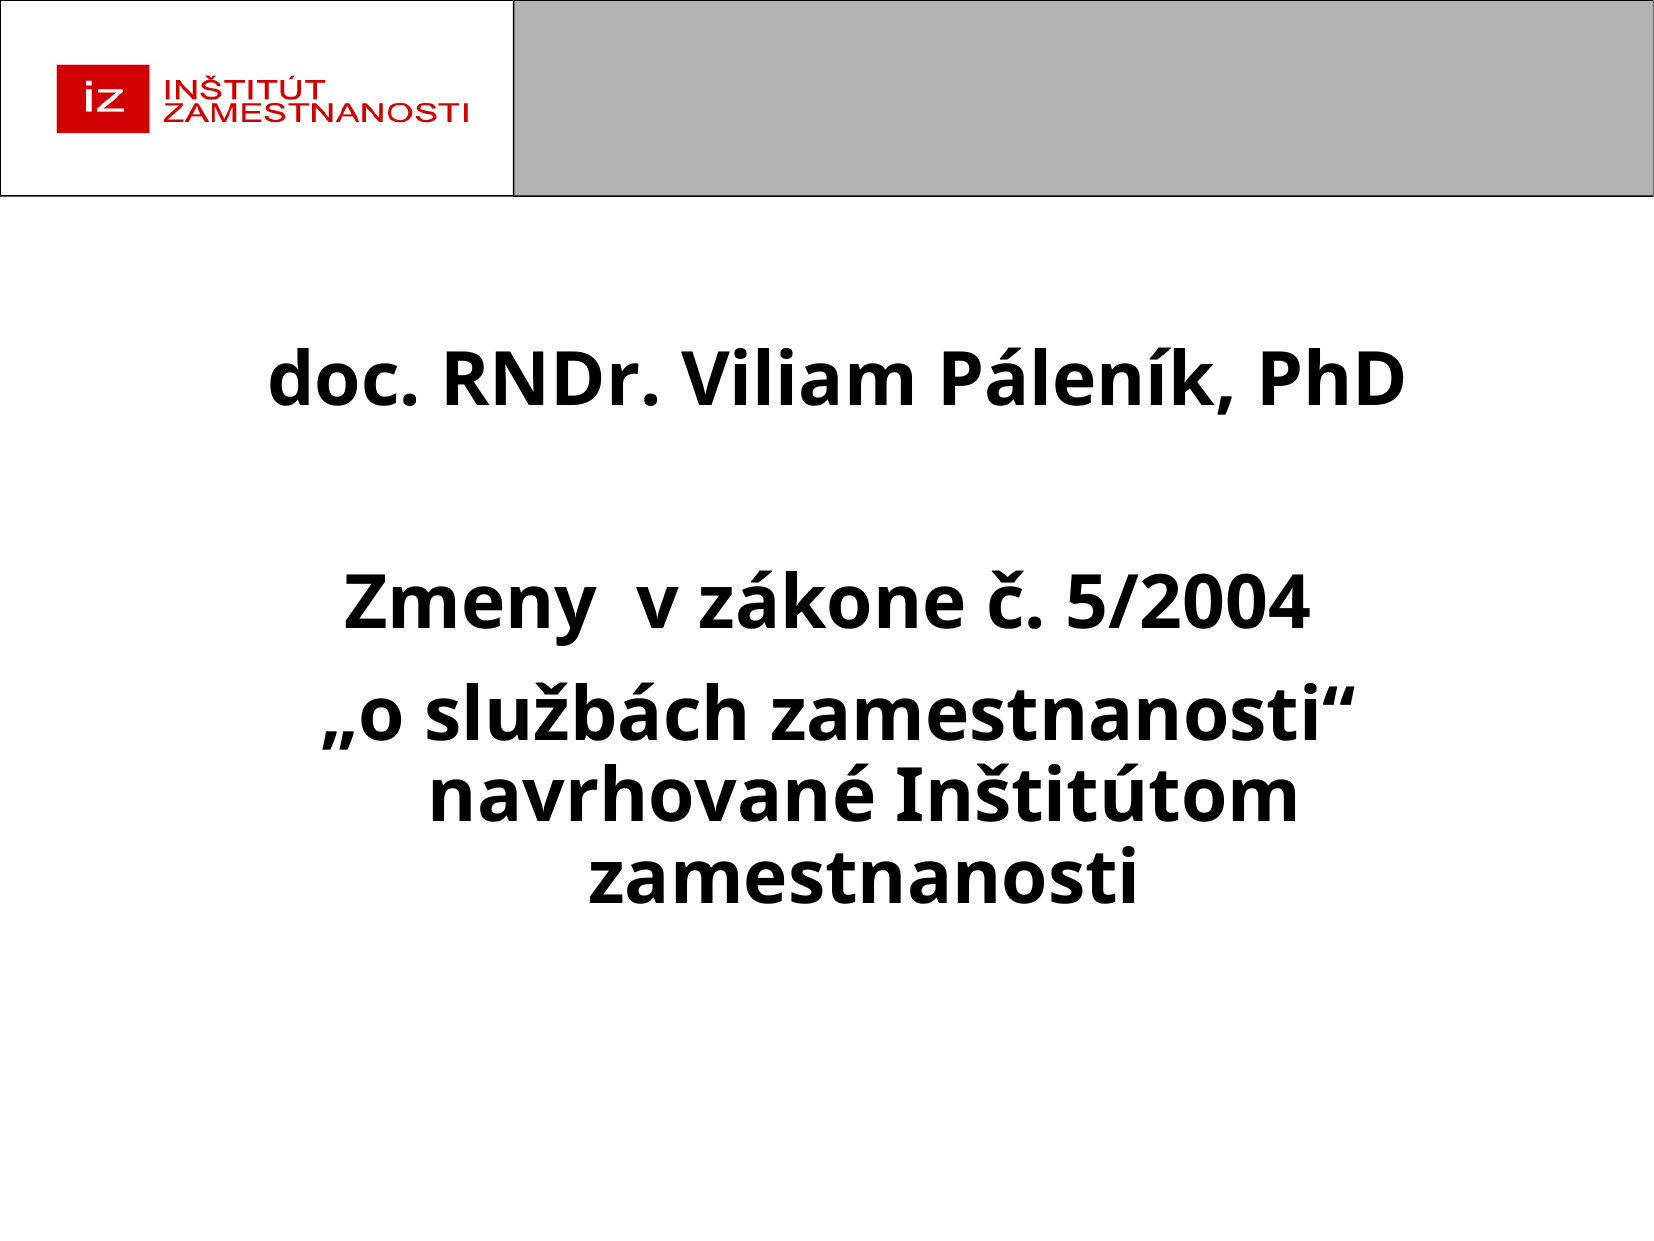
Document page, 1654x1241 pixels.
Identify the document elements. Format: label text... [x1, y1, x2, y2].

list doc. RNDr. Viliam Páleník, PhD Zmeny v zákone č. 5/2004 „o službách zamestnanosti“ navrhované Inštitútom zamestnanosti [123, 340, 1536, 1123]
picture [5, 5, 513, 190]
text_box [0, 0, 1654, 197]
